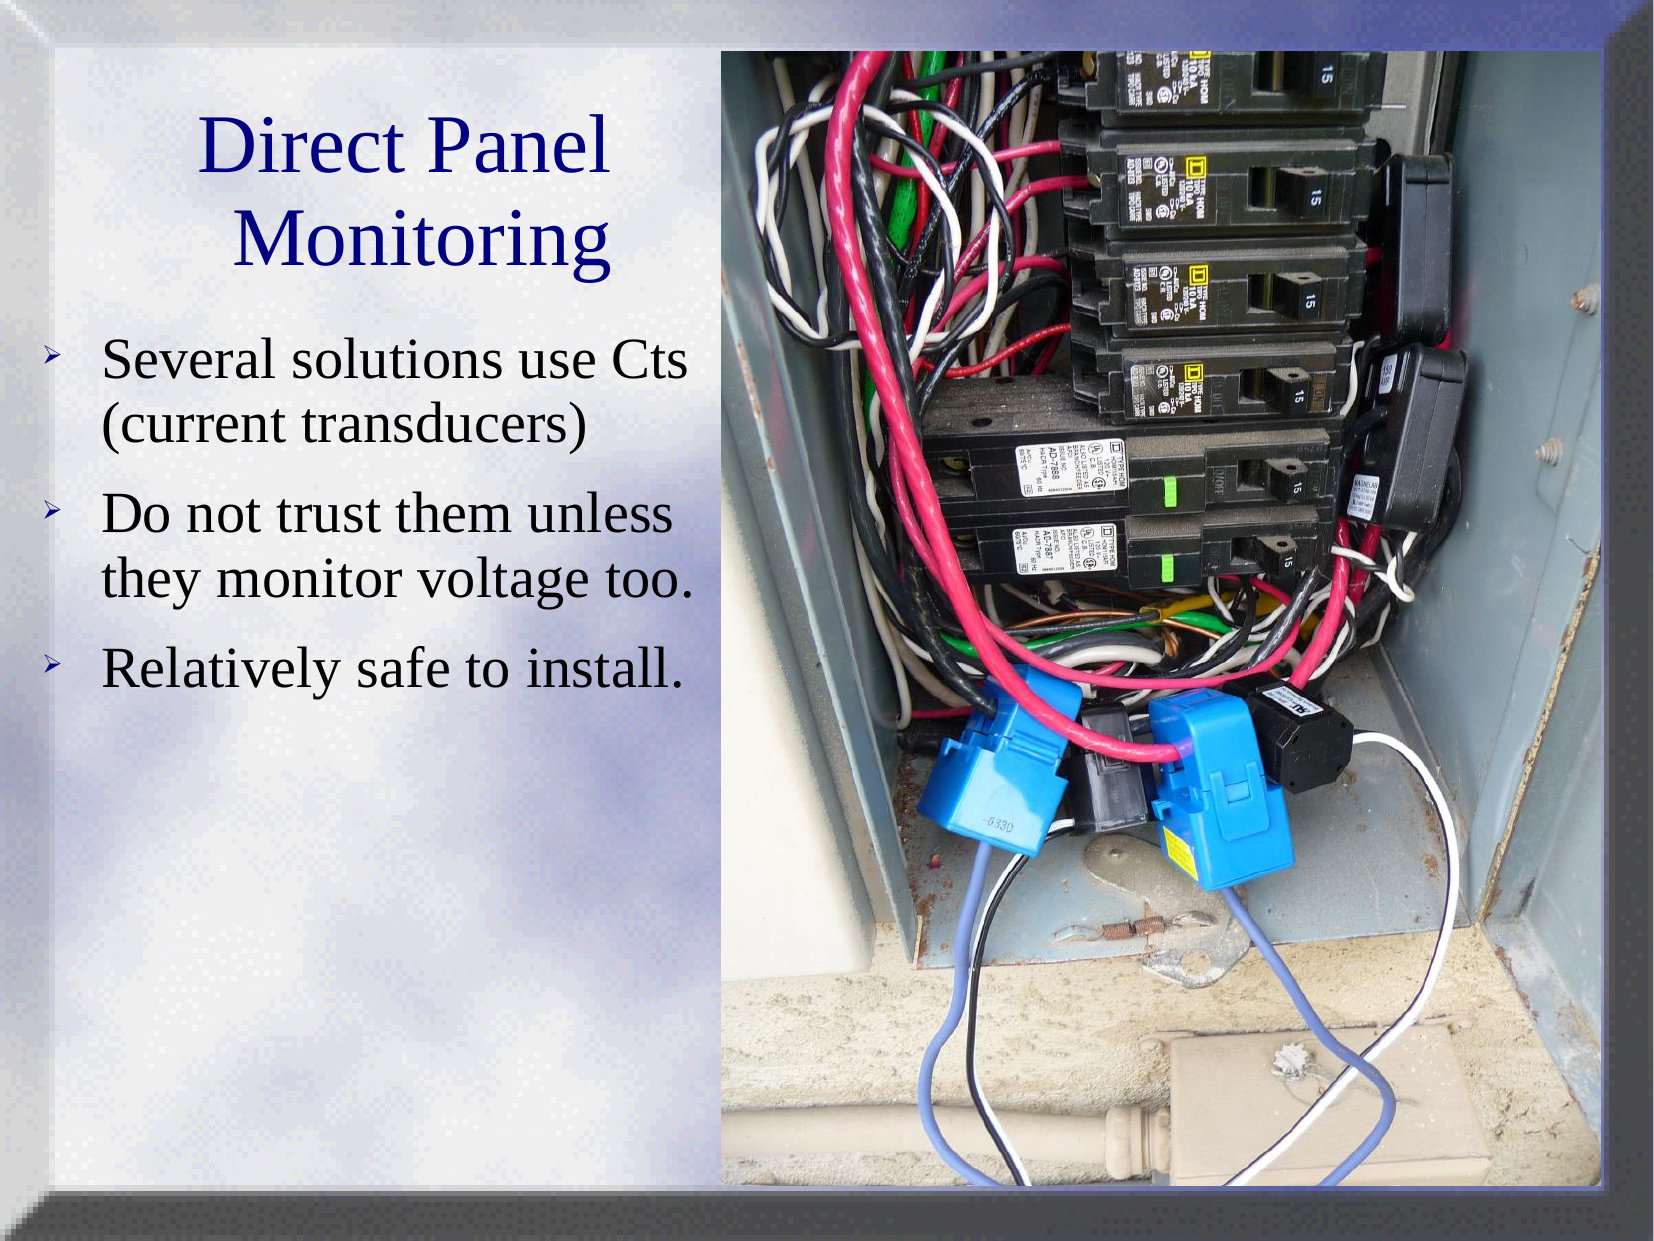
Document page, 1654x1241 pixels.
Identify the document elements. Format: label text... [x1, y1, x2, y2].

title Direct Panel Monitoring [98, 80, 712, 302]
picture [0, 0, 1654, 1241]
list Several solutions use Cts (current transducers) Do not trust them unless they monitor voltage too. Relatively safe to install. [41, 326, 699, 1119]
